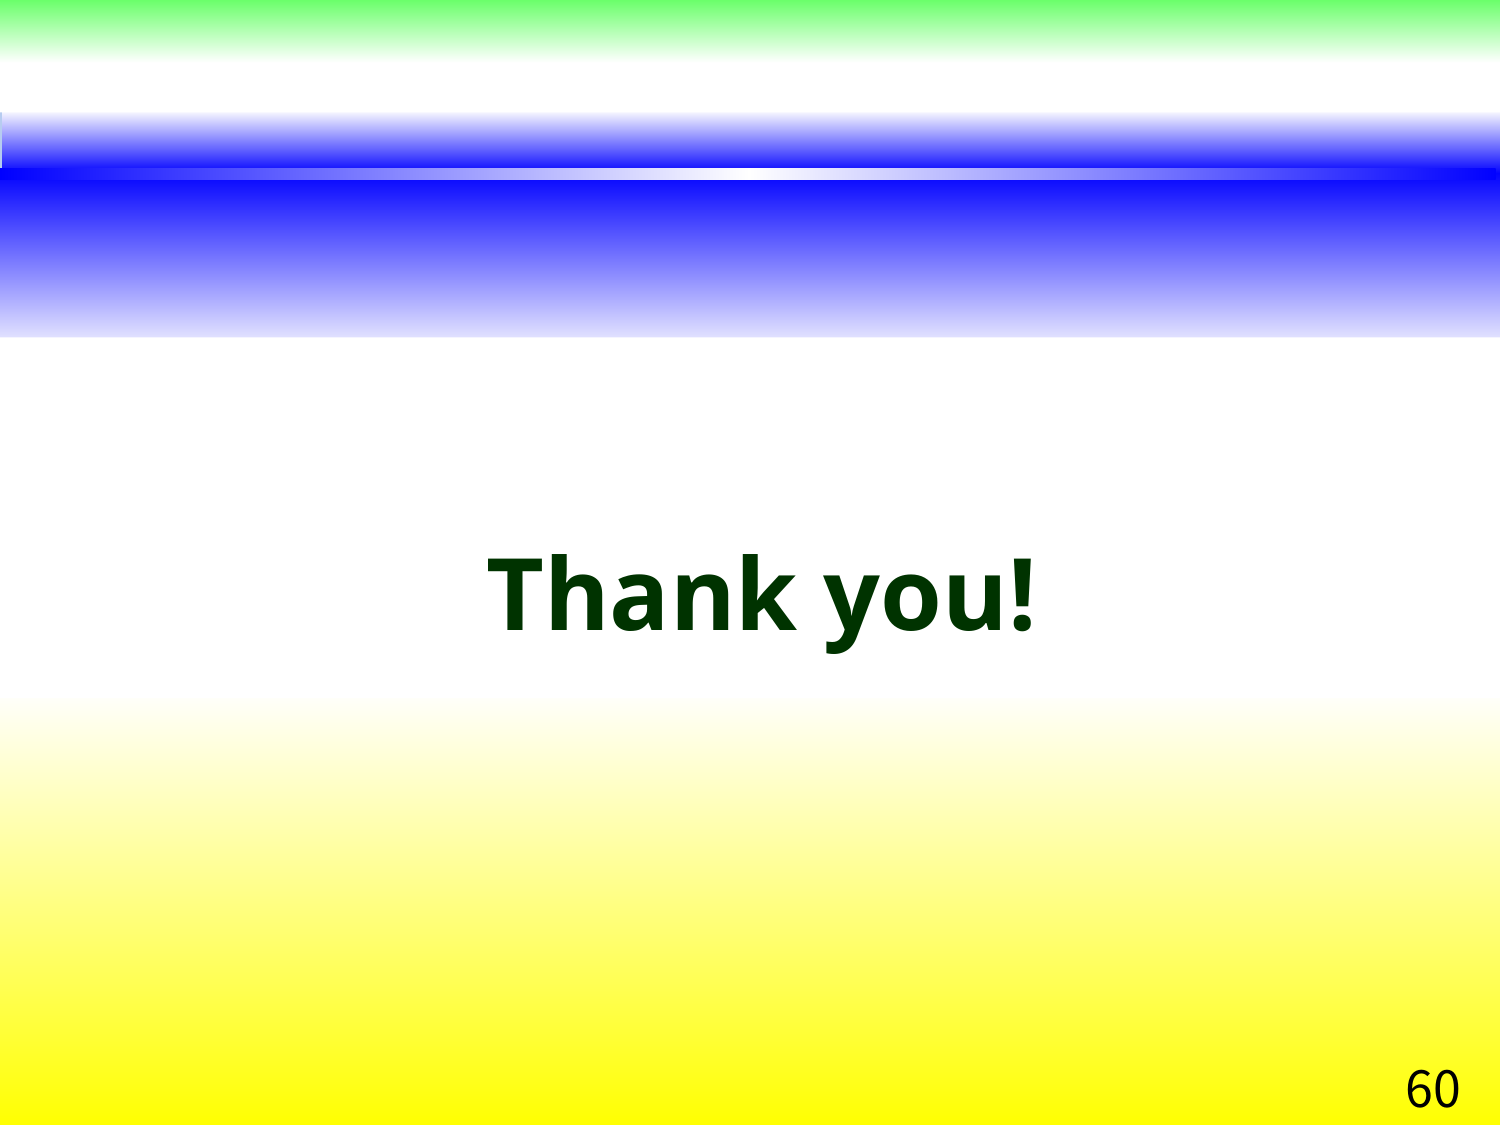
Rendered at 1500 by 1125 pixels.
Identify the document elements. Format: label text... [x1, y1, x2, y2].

table_cell C [1392, 168, 1396, 180]
list Thank you! [112, 255, 1412, 988]
